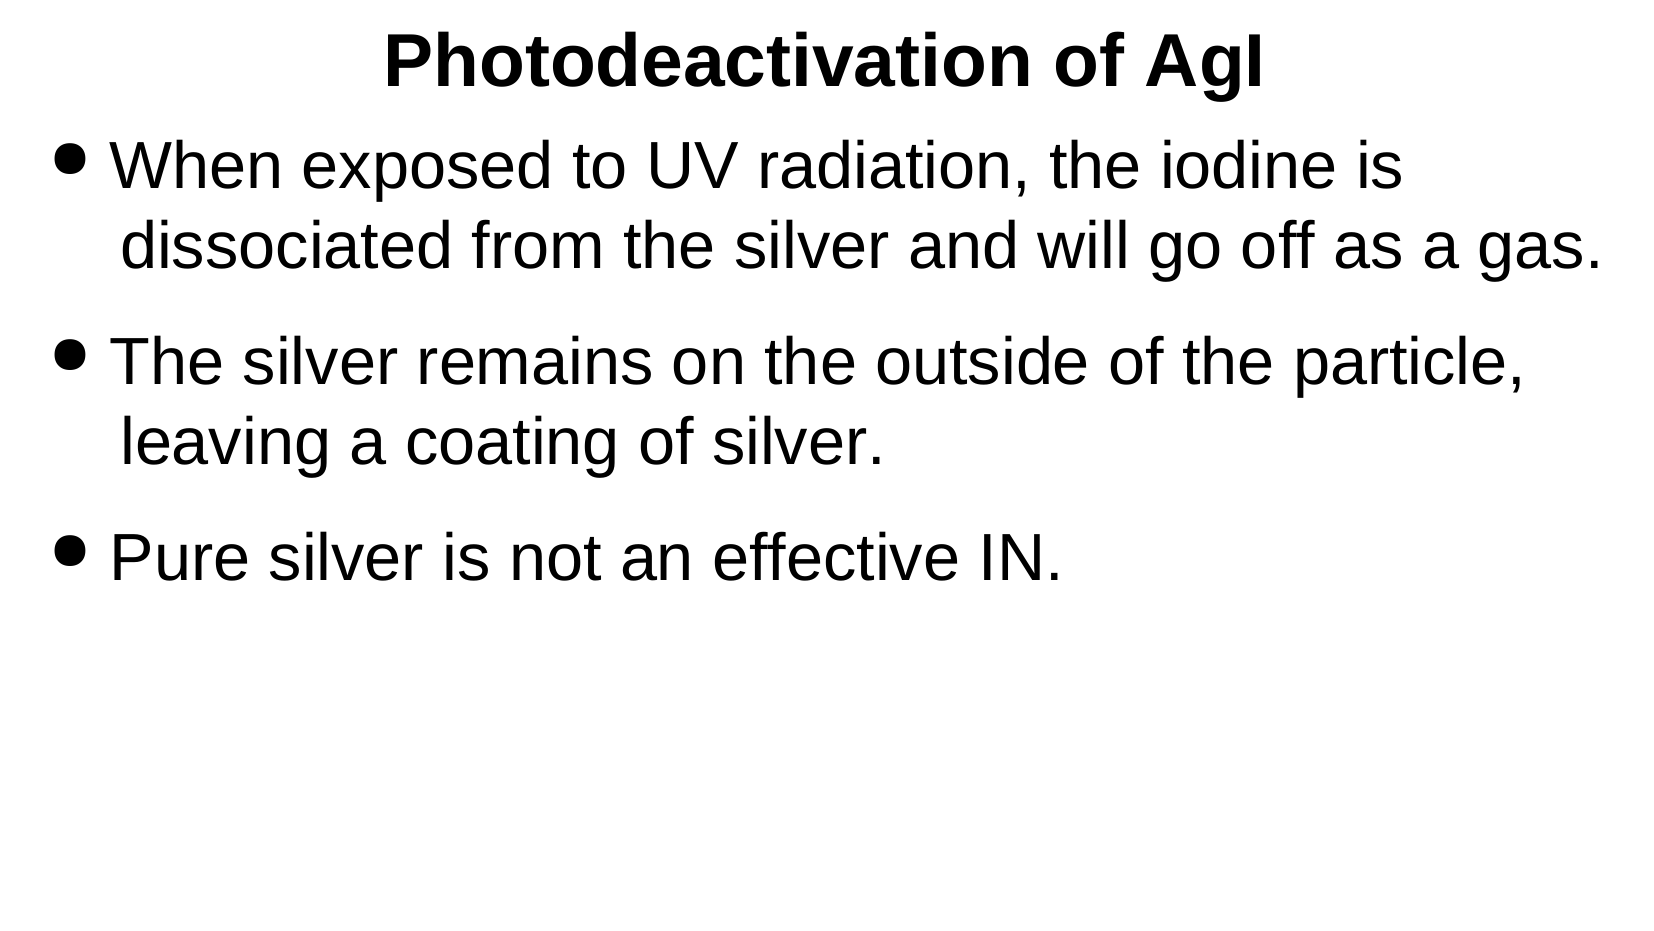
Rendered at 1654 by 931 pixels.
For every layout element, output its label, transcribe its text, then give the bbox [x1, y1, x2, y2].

text_box When exposed to UV radiation, the iodine is dissociated from the silver and will go off as a gas. The silver remains on the outside of the particle, leaving a coating of silver. Pure silver is not an effective IN. [10, 114, 1645, 602]
title Photodeactivation of AgI [0, 5, 1654, 107]
